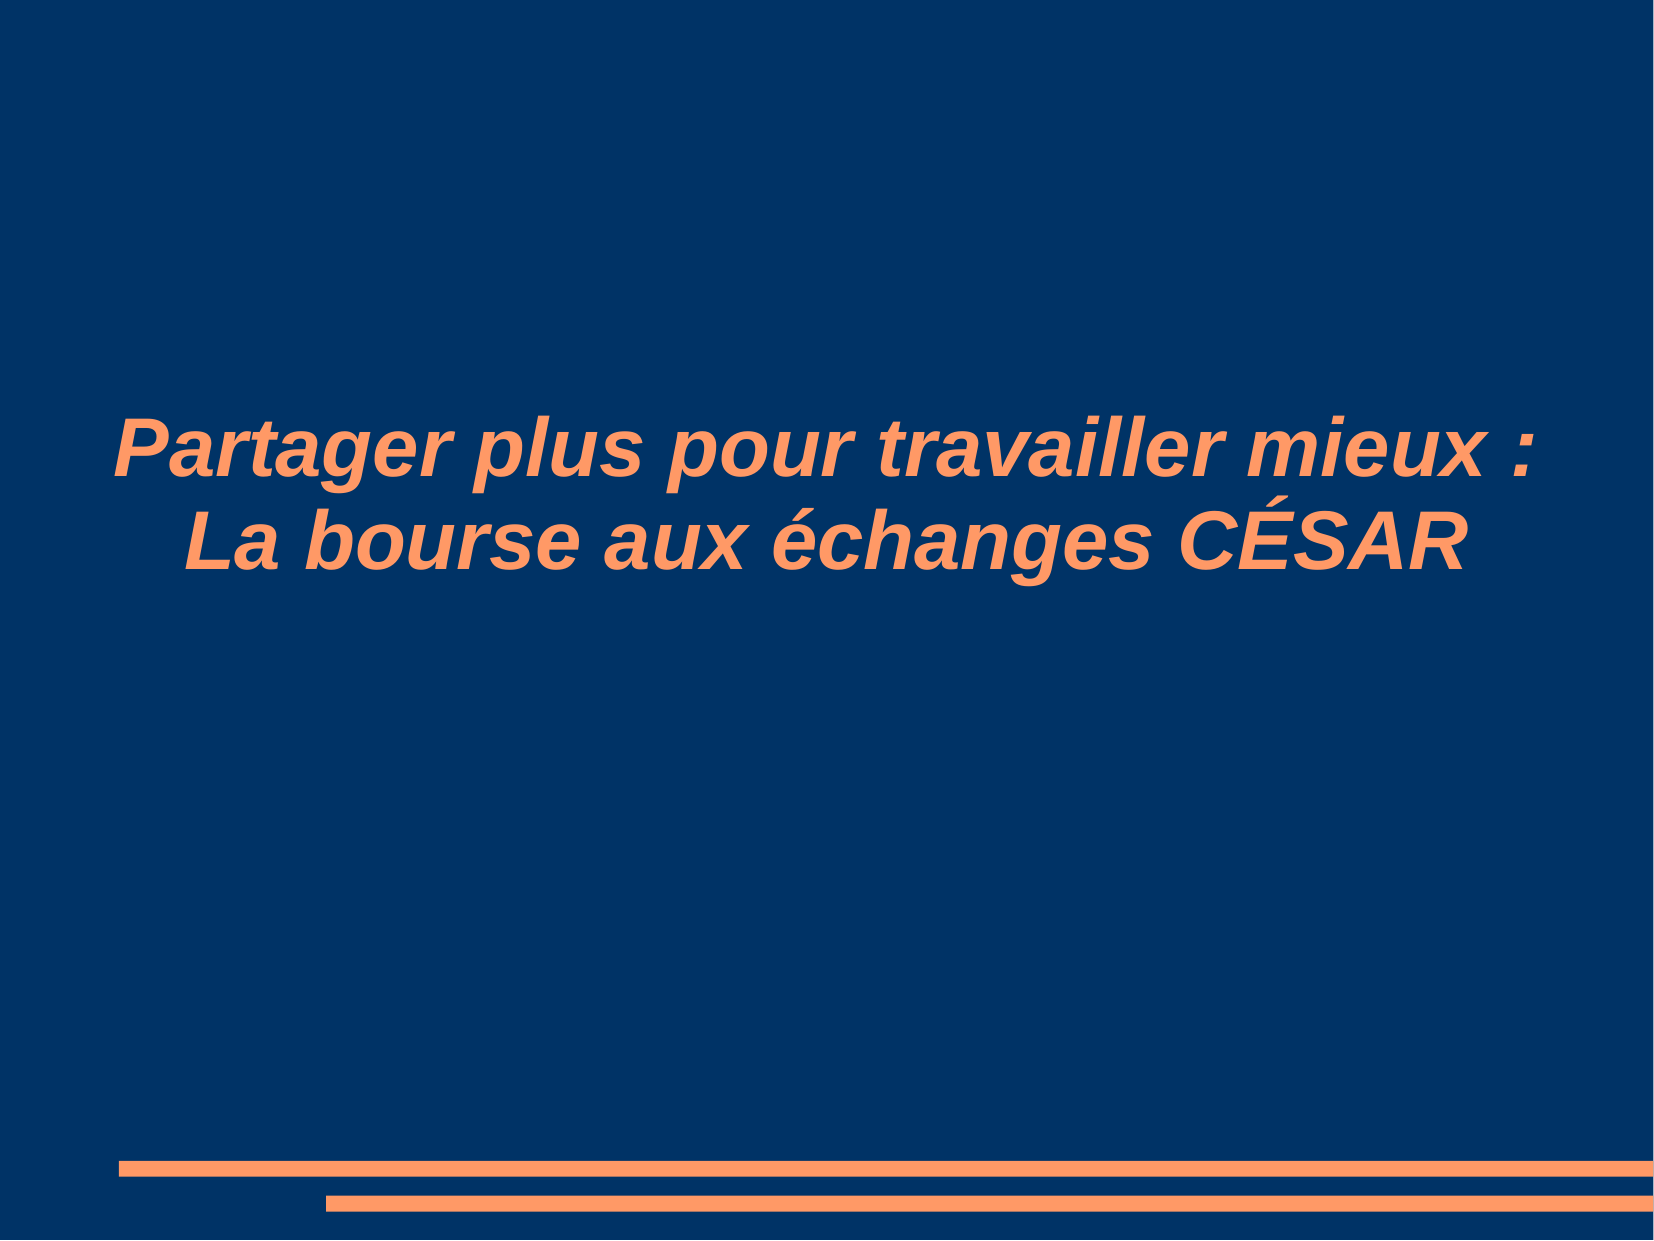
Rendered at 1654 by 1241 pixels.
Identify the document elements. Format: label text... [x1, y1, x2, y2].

title Partager plus pour travailler mieux : La bourse aux échanges CÉSAR [59, 398, 1595, 591]
